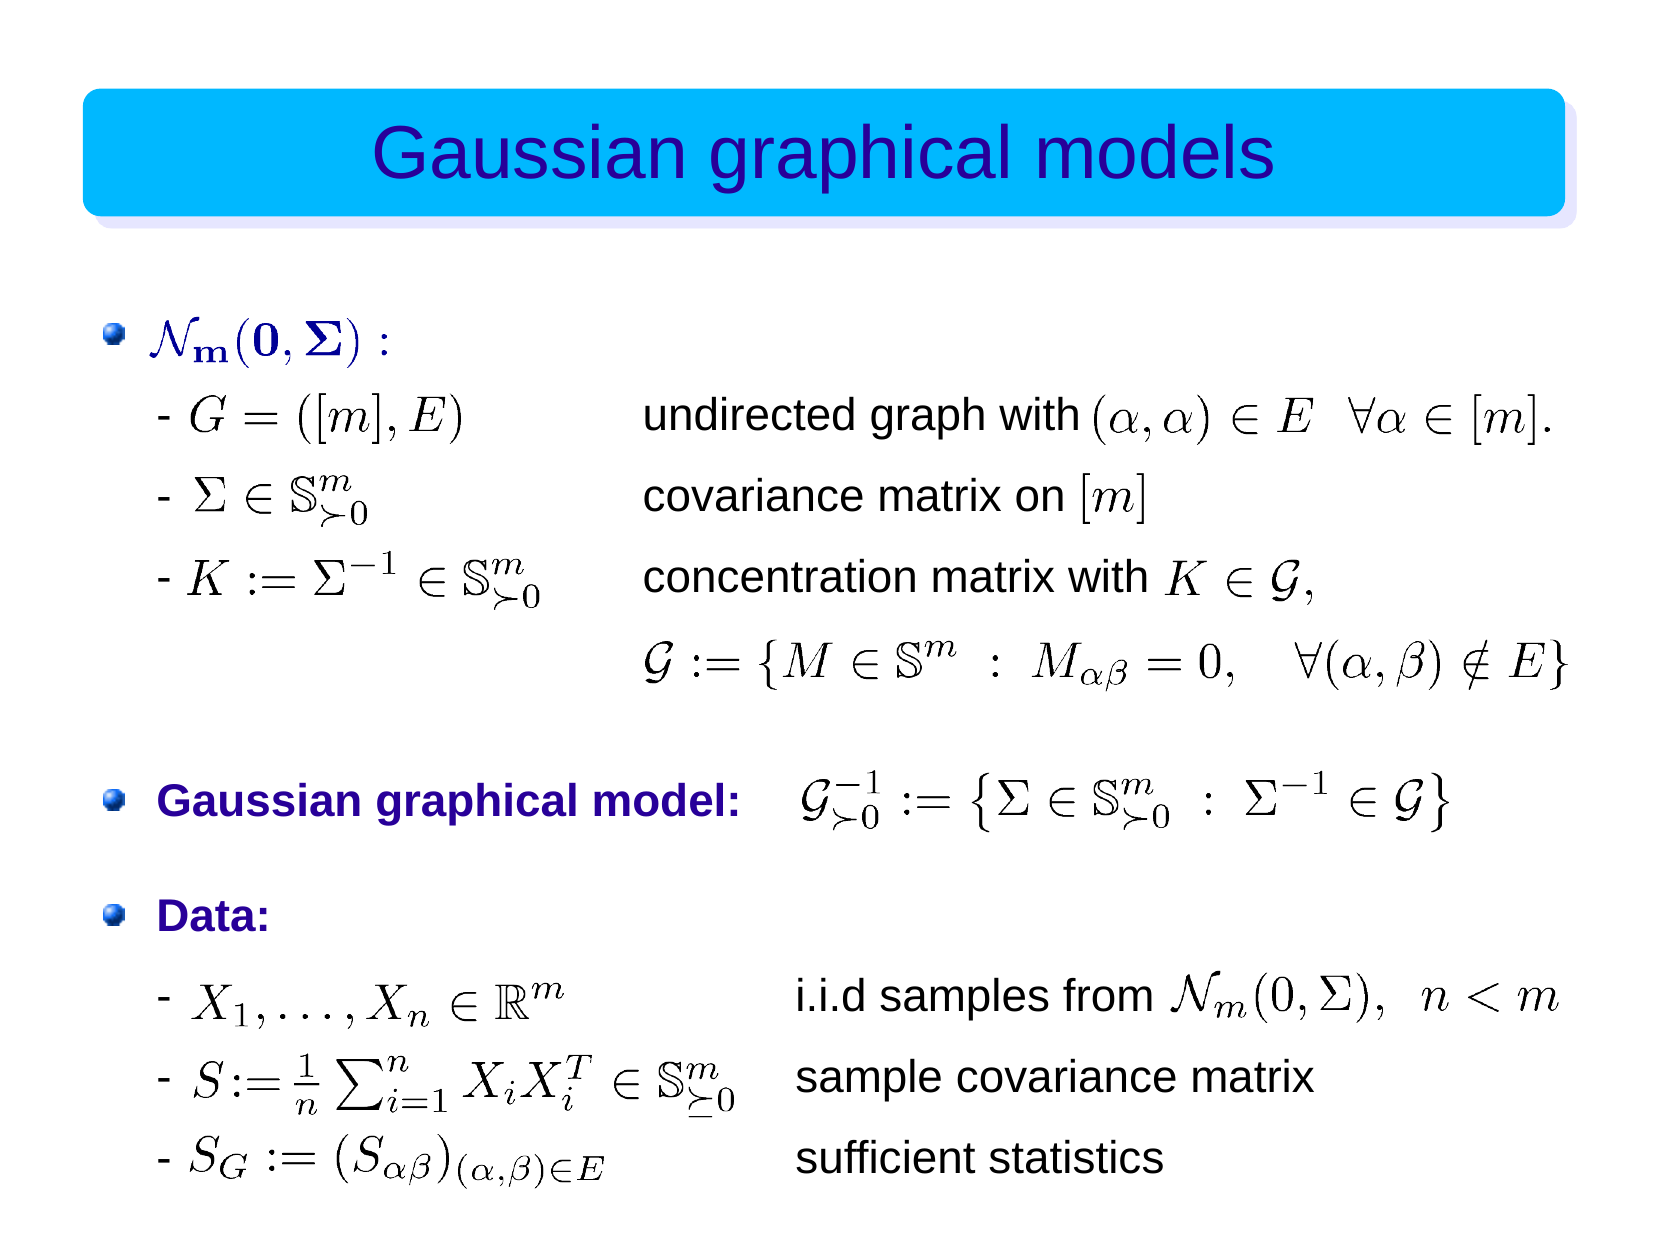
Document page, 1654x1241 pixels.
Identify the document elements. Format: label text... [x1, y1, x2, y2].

picture [1159, 556, 1324, 612]
picture [1085, 388, 1561, 449]
title Gaussian graphical models [82, 88, 1566, 217]
picture [187, 1048, 738, 1124]
picture [791, 766, 1462, 837]
picture [188, 468, 374, 534]
picture [184, 387, 470, 448]
picture [1168, 966, 1569, 1027]
picture [147, 312, 398, 373]
picture [1073, 467, 1154, 528]
list - undirected graph with - covariance matrix on - concentration matrix with Gaussian graphical model: Data: - i.i.d samples from - sample covariance matrix - sufficient statistics [82, 308, 1571, 1183]
picture [186, 975, 572, 1036]
picture [634, 633, 1584, 694]
picture [183, 1128, 614, 1193]
picture [181, 546, 547, 617]
